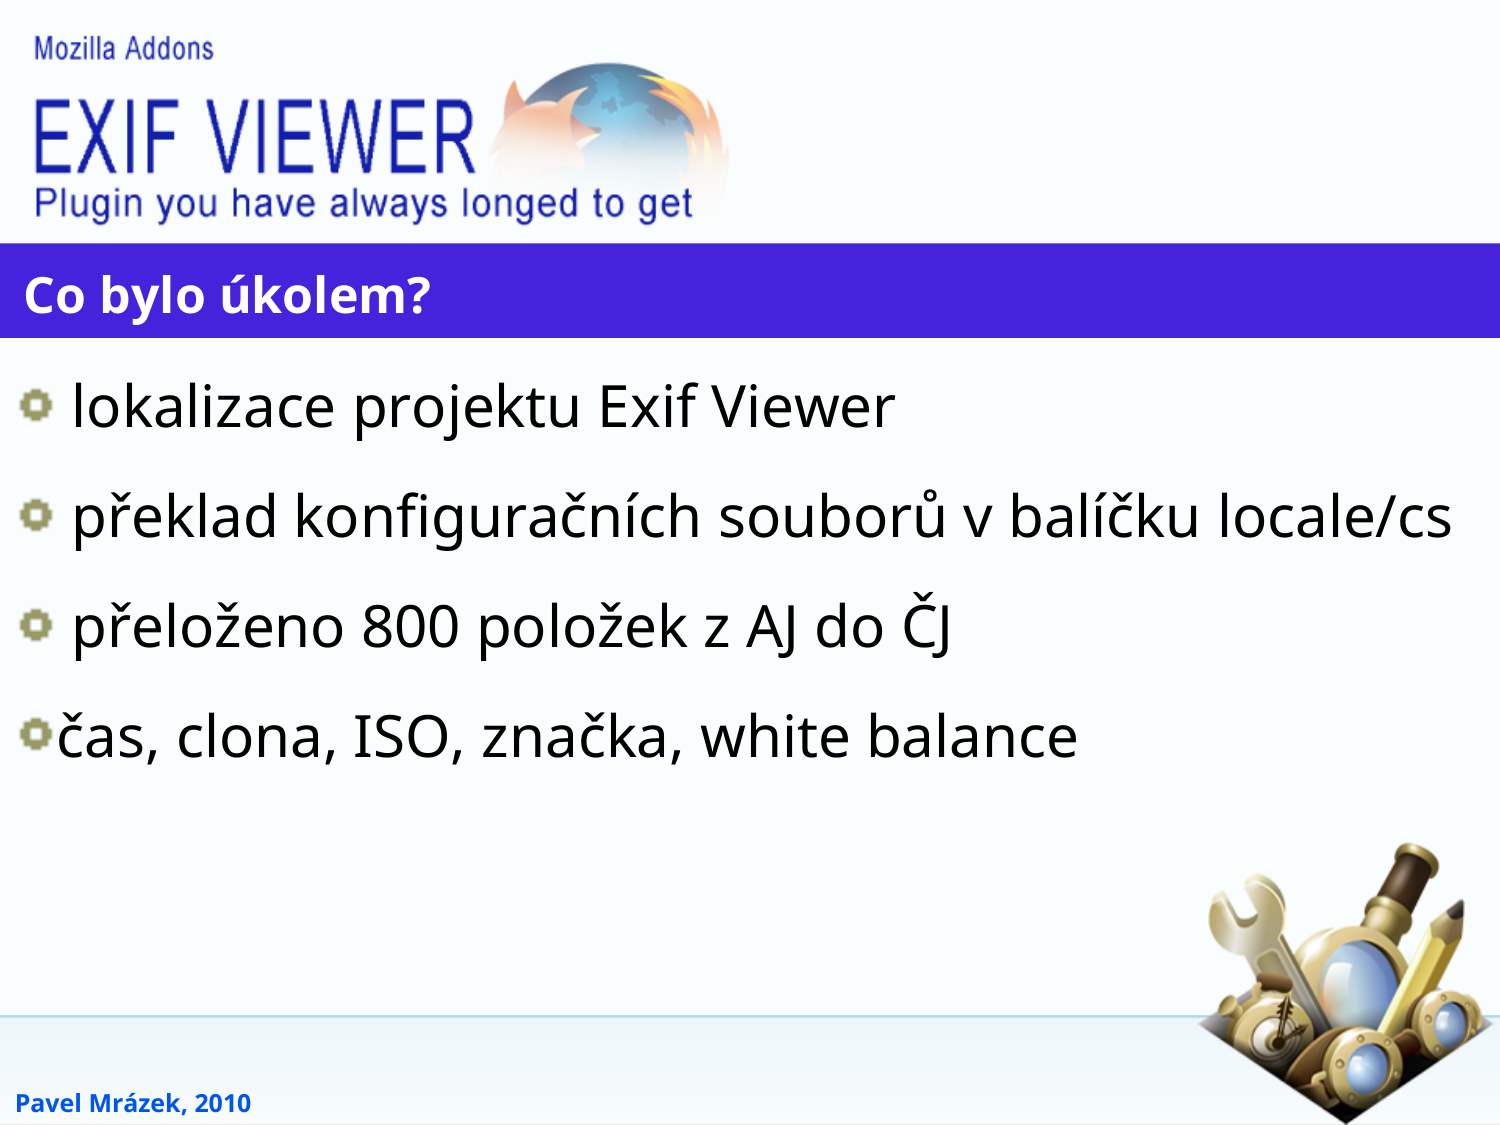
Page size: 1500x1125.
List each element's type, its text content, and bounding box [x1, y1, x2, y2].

text_box [0, 243, 1500, 338]
picture [0, 832, 1500, 1125]
picture [14, 493, 57, 536]
picture [14, 383, 57, 426]
picture [14, 603, 57, 646]
picture [29, 30, 739, 231]
picture [14, 712, 57, 755]
text_box Pavel Mrázek, 2010 [0, 1079, 414, 1125]
text_box Co bylo úkolem? [9, 255, 447, 331]
text_box lokalizace projektu Exif Viewer překlad konfiguračních souborů v balíčku locale/cs přeloženo 800 položek z AJ do ČJ čas, clona, ISO, značka, white balance [0, 361, 1500, 777]
